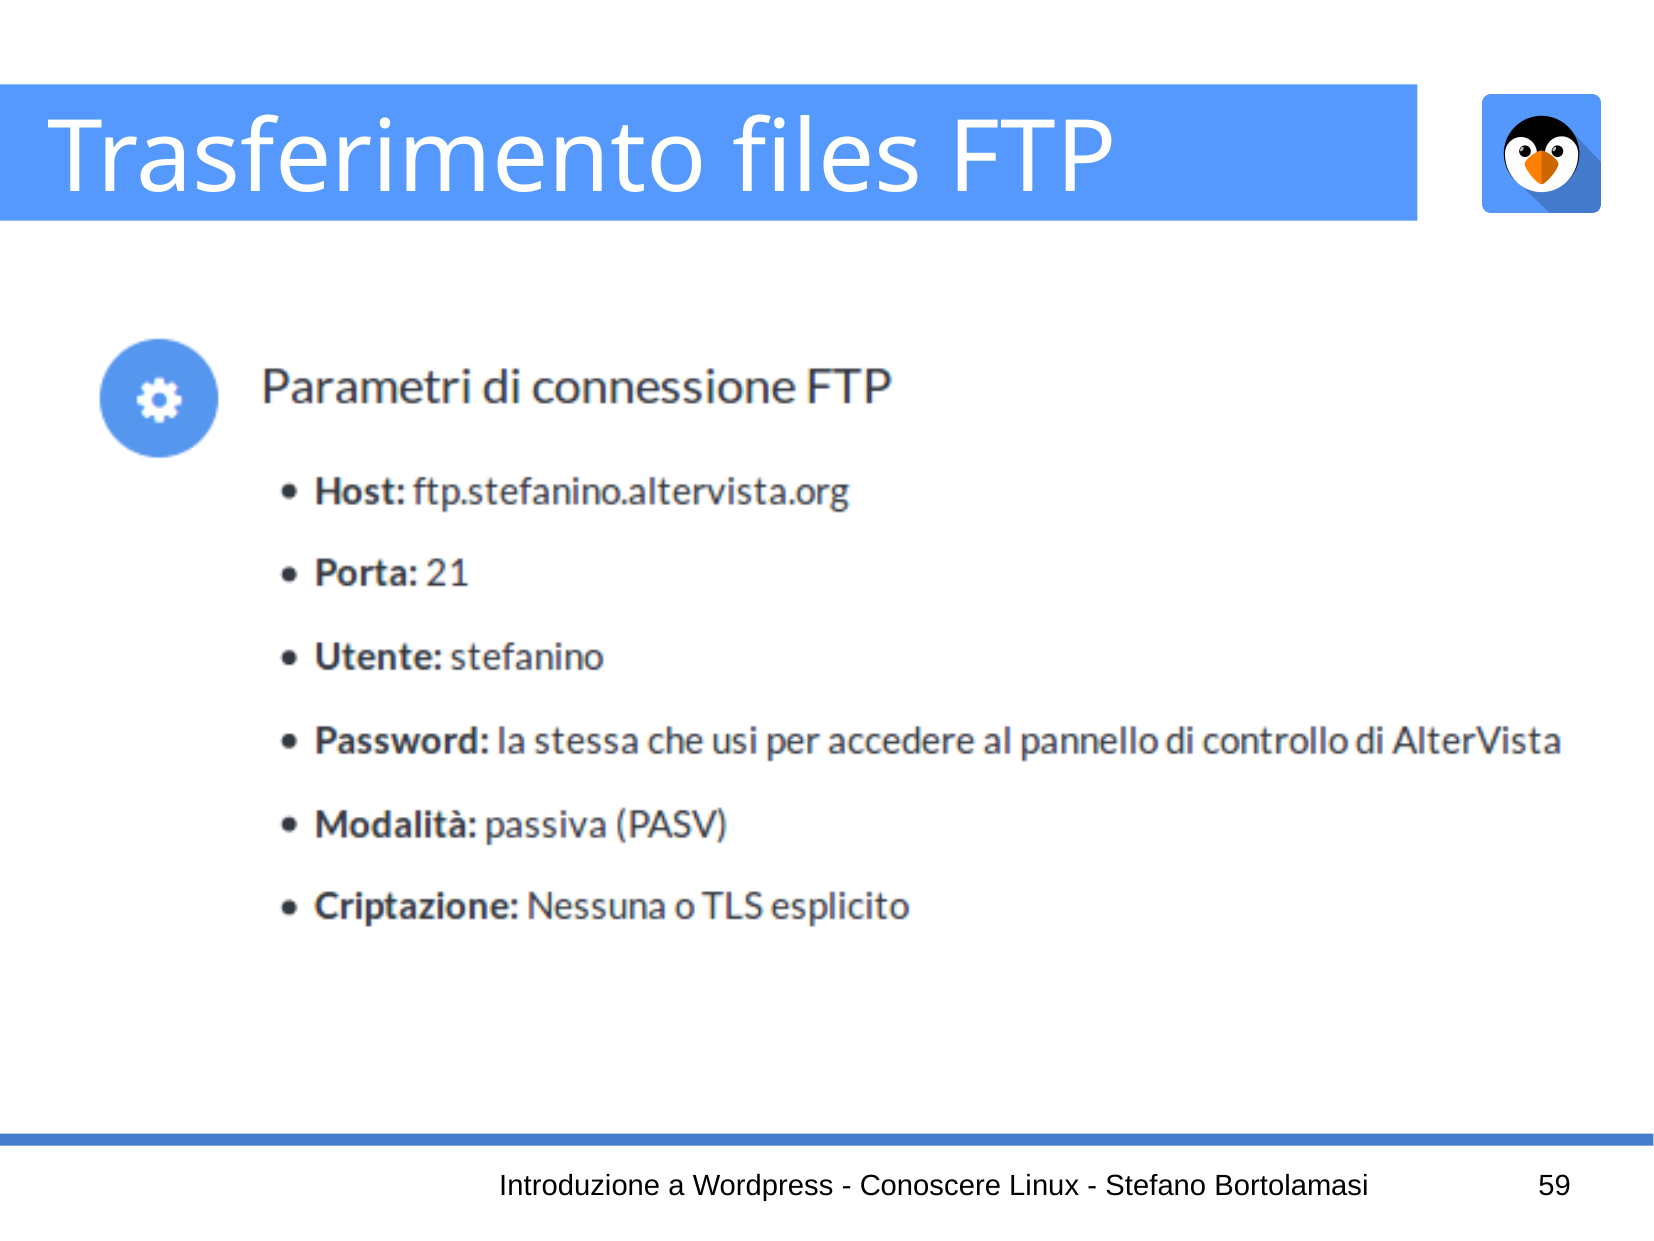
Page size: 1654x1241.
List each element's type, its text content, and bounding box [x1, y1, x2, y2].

title Trasferimento files FTP [0, 91, 1418, 214]
picture [71, 283, 1610, 969]
picture [1482, 94, 1601, 213]
